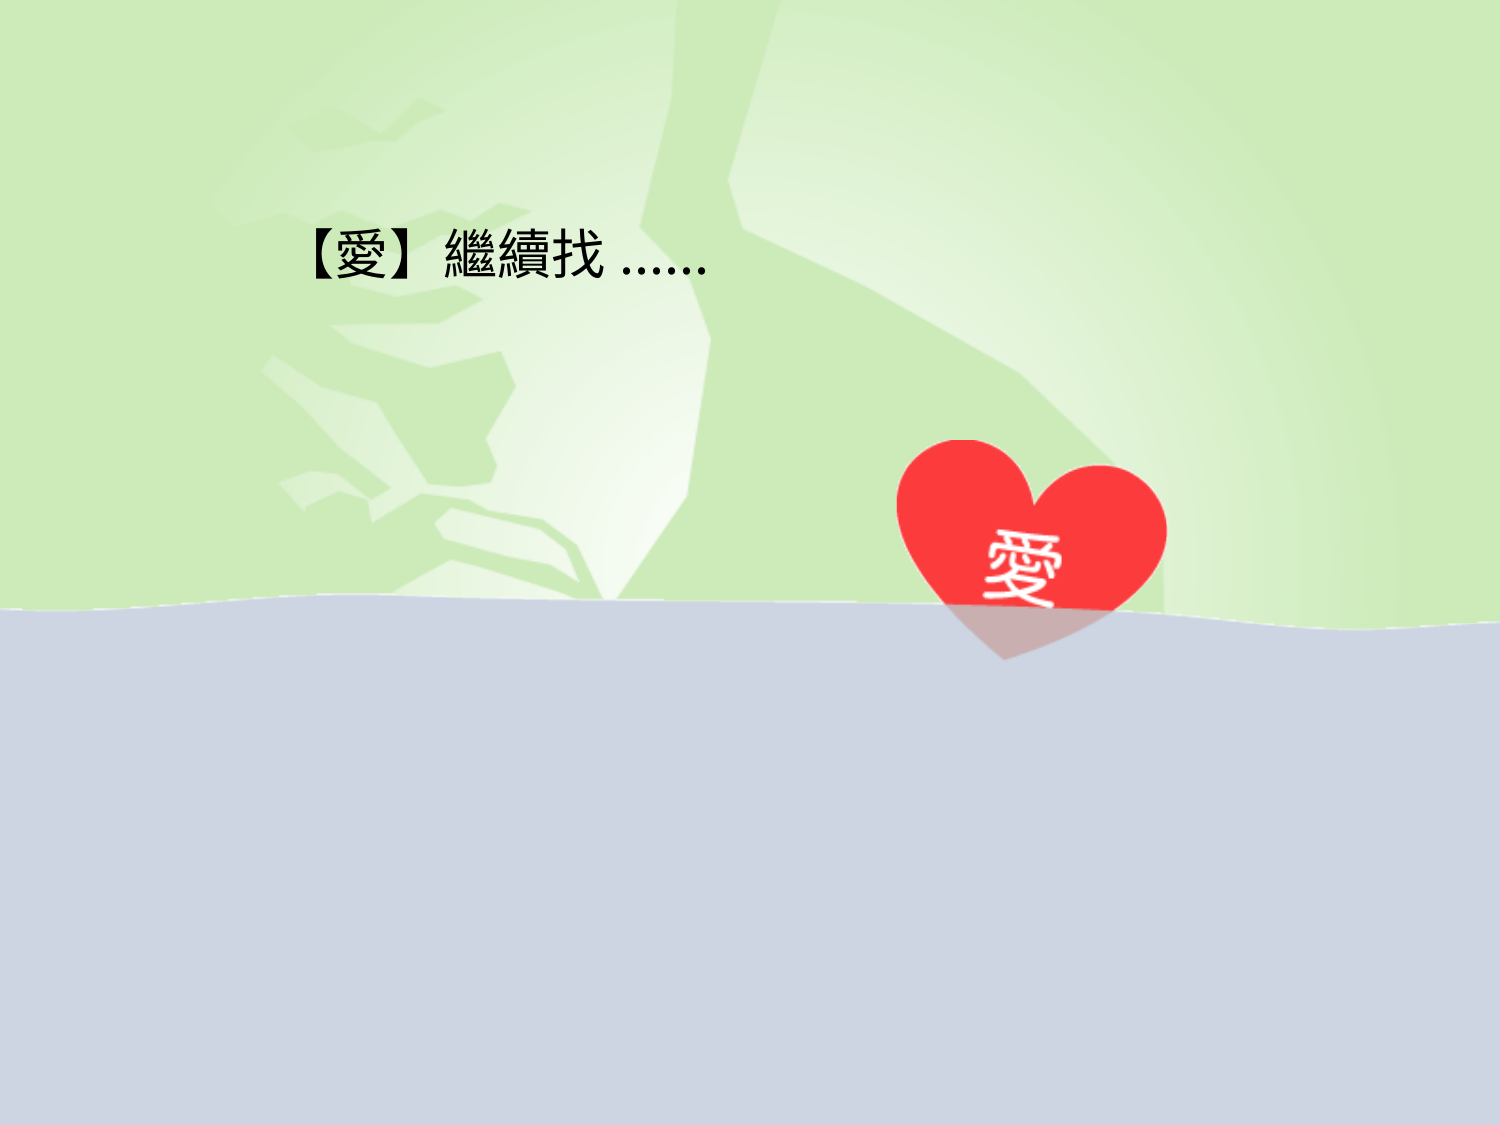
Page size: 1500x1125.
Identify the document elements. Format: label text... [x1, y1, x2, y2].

text_box 【愛】繼續找...... [265, 212, 1329, 293]
picture [0, 0, 1500, 1125]
